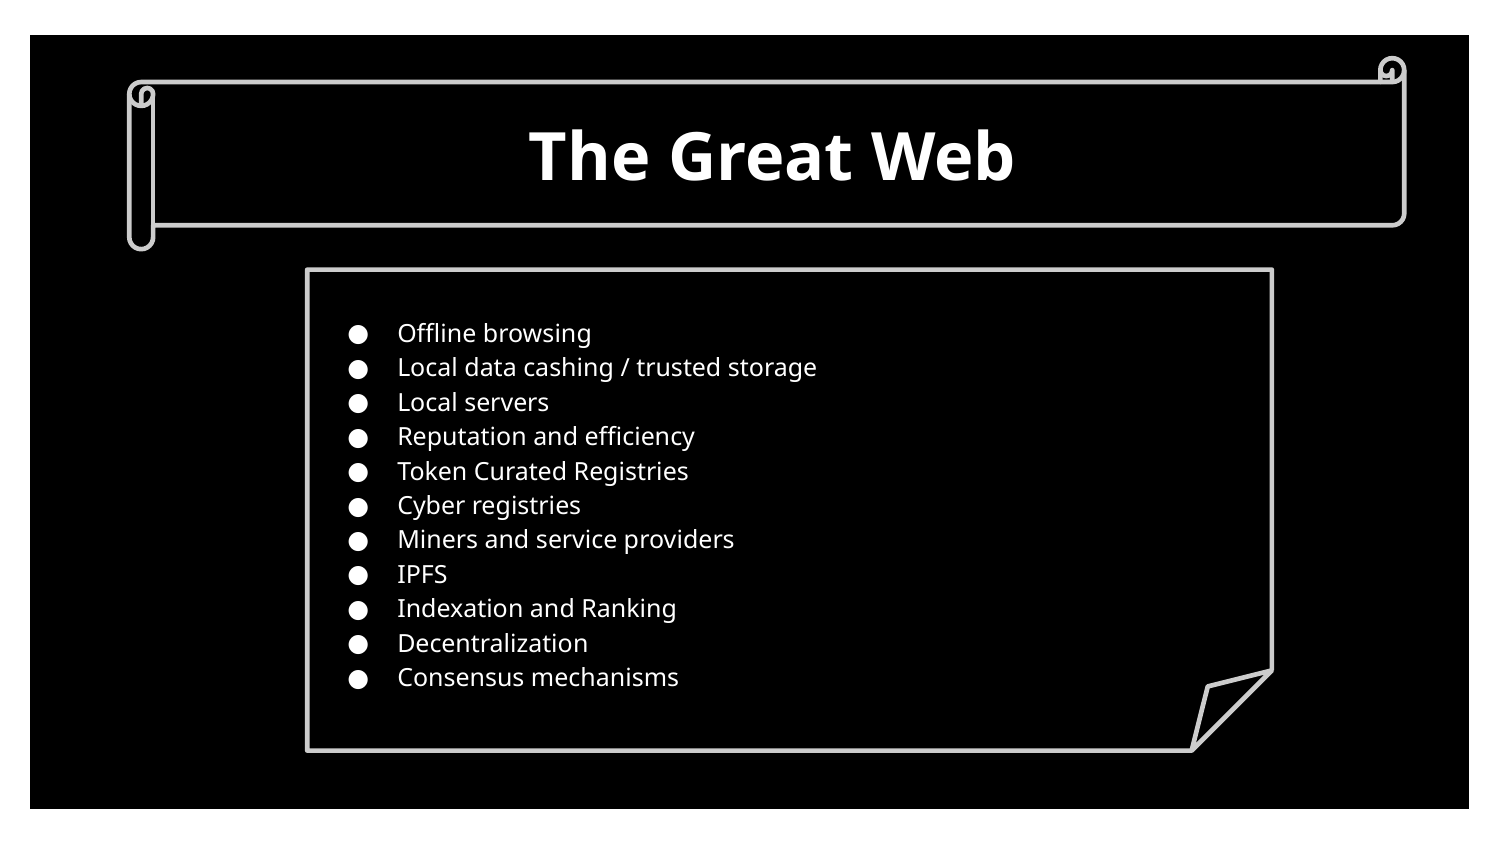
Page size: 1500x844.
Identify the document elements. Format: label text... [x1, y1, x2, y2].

text_box Offline browsing Local data cashing / trusted storage Local servers Reputation and efficiency Token Curated Registries Cyber registries Miners and service providers IPFS Indexation and Ranking Decentralization Consensus mechanisms [307, 269, 1272, 751]
text_box The Great Web [129, 72, 1405, 250]
text_box [29, 33, 1470, 810]
